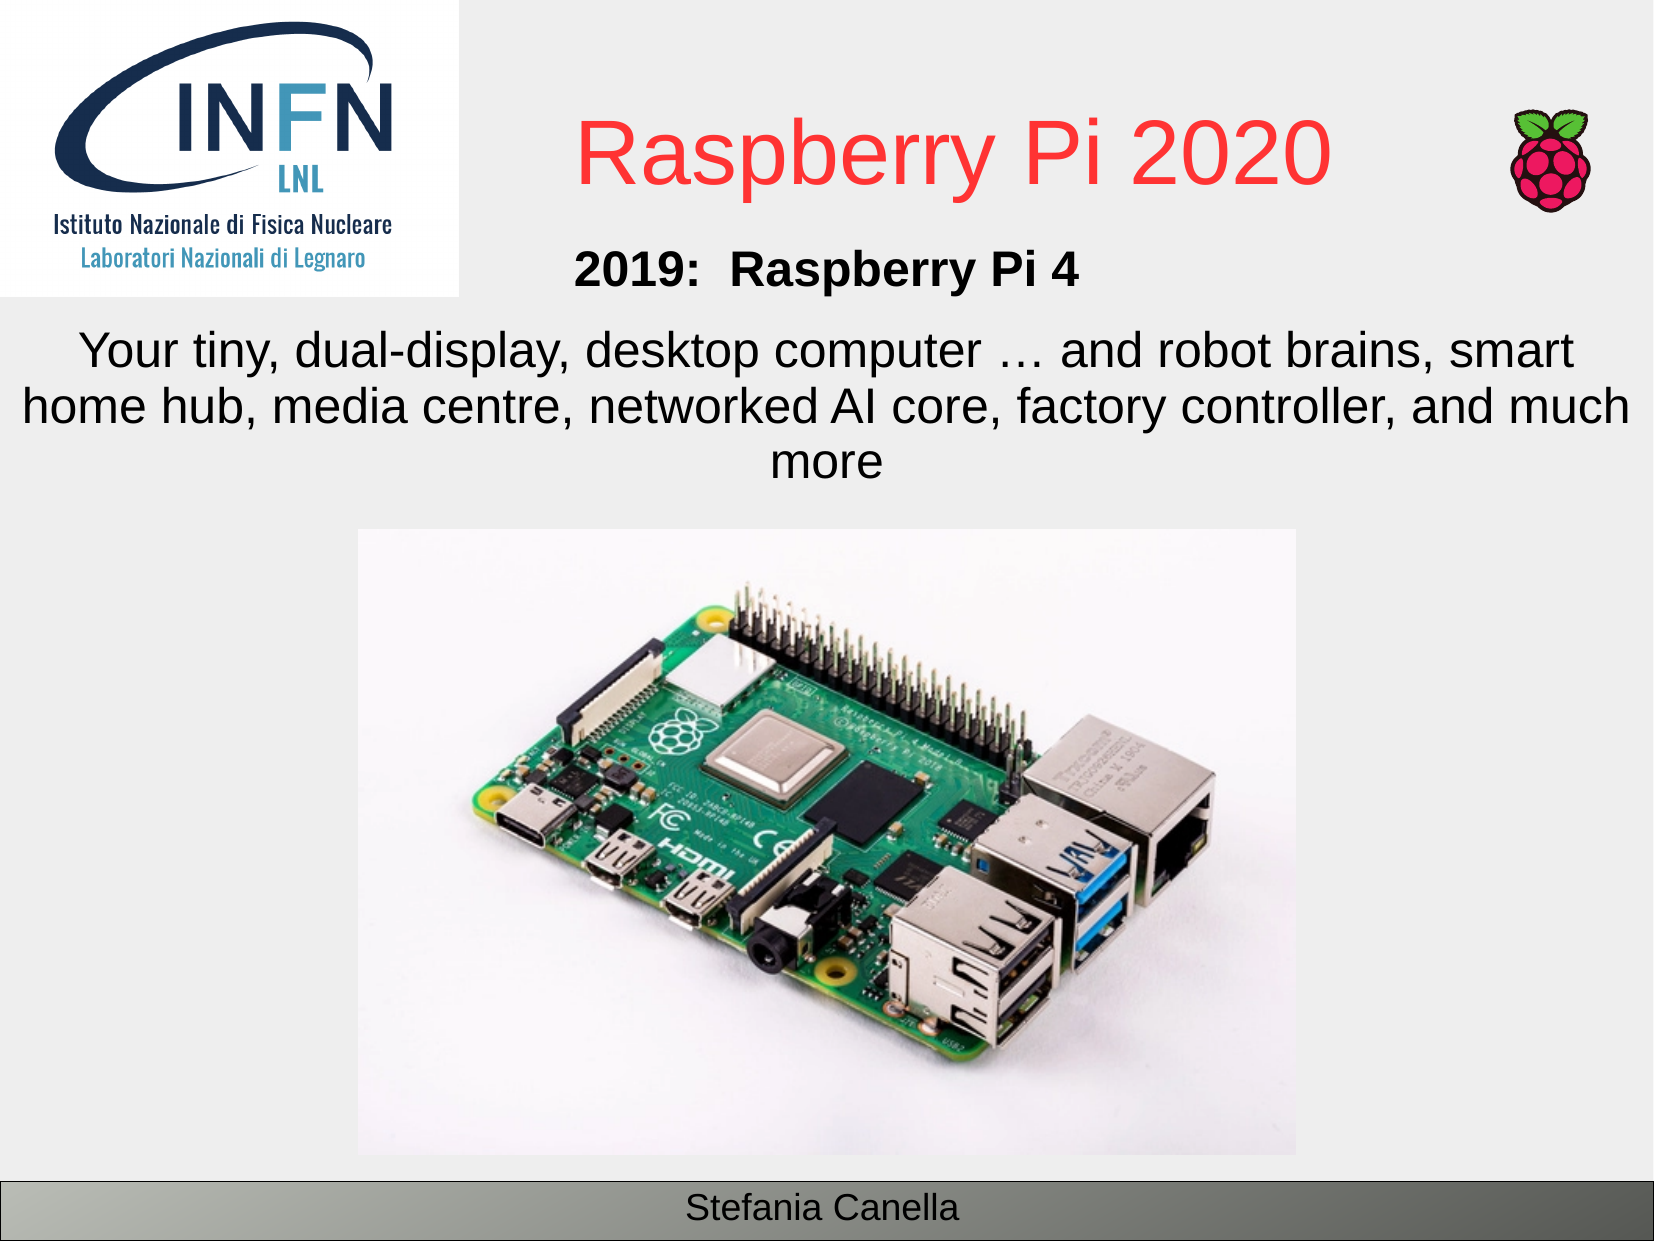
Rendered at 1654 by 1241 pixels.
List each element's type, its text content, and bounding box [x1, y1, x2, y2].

picture [0, 0, 459, 234]
text_box Stefania Canella [670, 1178, 984, 1241]
picture [358, 591, 1296, 1155]
text_box [0, 1181, 670, 1241]
text_box [984, 1181, 1654, 1241]
title Raspberry Pi 2020 [459, 49, 1571, 234]
text_box [1571, 109, 1591, 203]
text_box 2019: Raspberry Pi 4 Your tiny, dual-display, desktop computer … and robot brains, smart home hub, media centre, networked AI core, factory controller, and much more [0, 234, 1654, 591]
